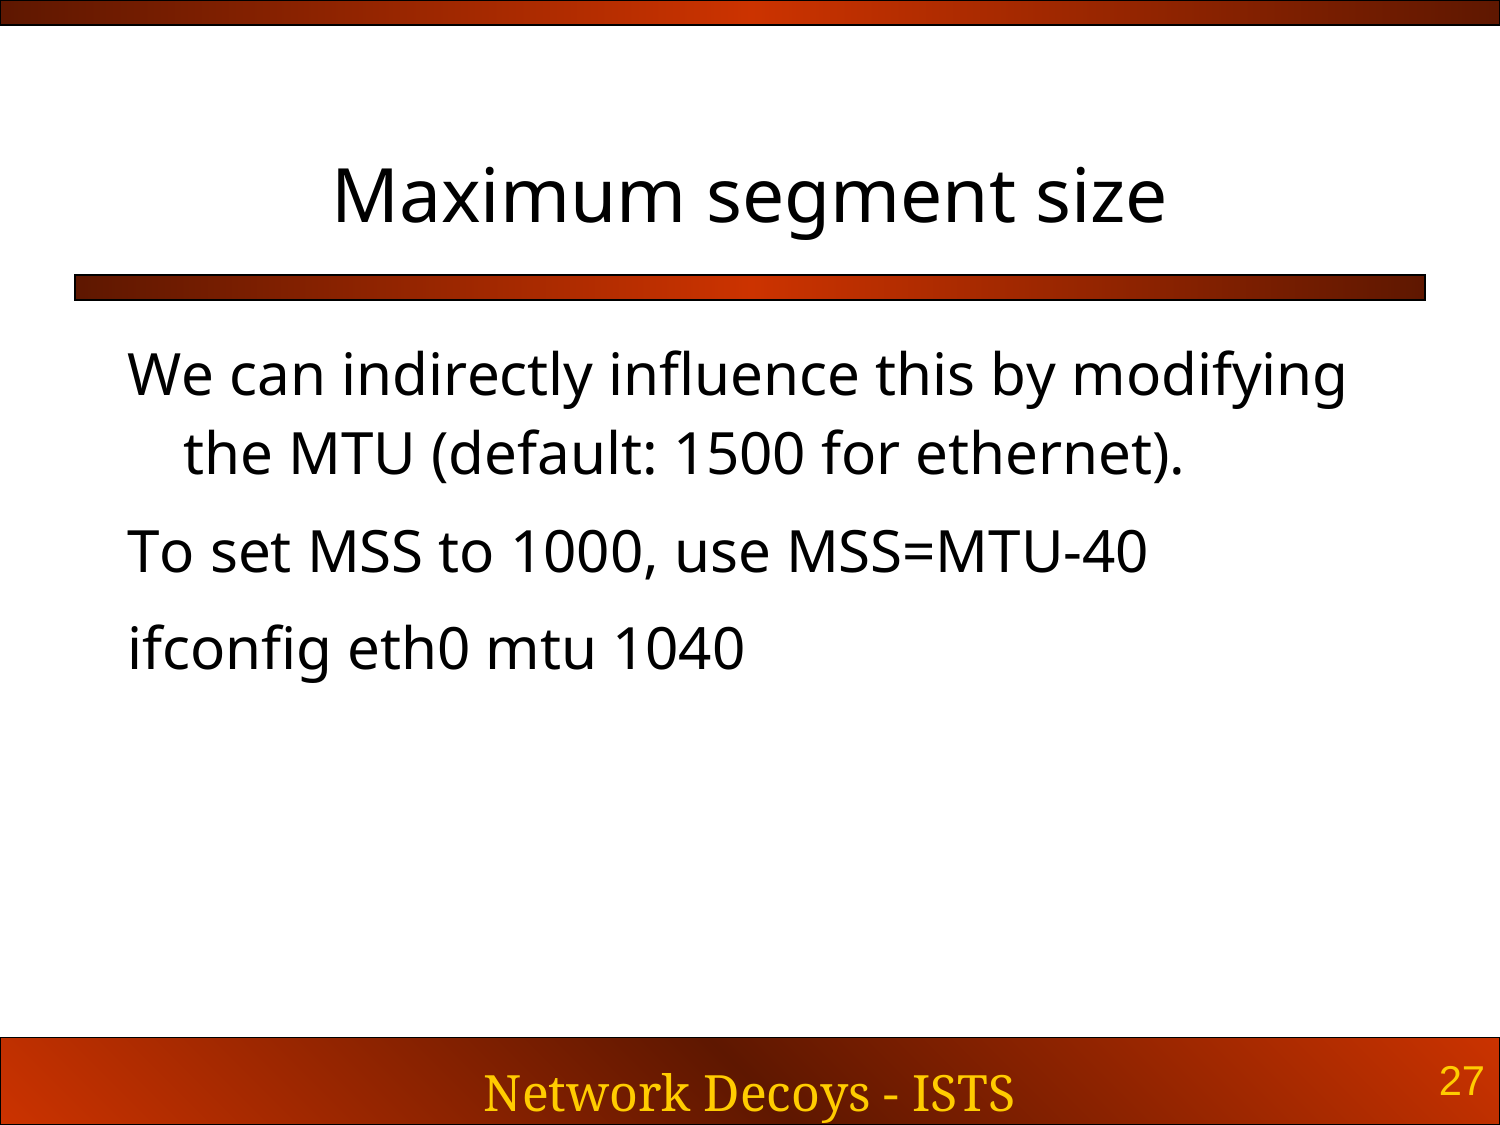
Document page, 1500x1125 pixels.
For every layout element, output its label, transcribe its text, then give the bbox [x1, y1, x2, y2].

title Maximum segment size [112, 99, 1388, 288]
list We can indirectly influence this by modifying the MTU (default: 1500 for ethernet). To set MSS to 1000, use MSS=MTU-40 ifconfig eth0 mtu 1040 [112, 324, 1388, 1001]
